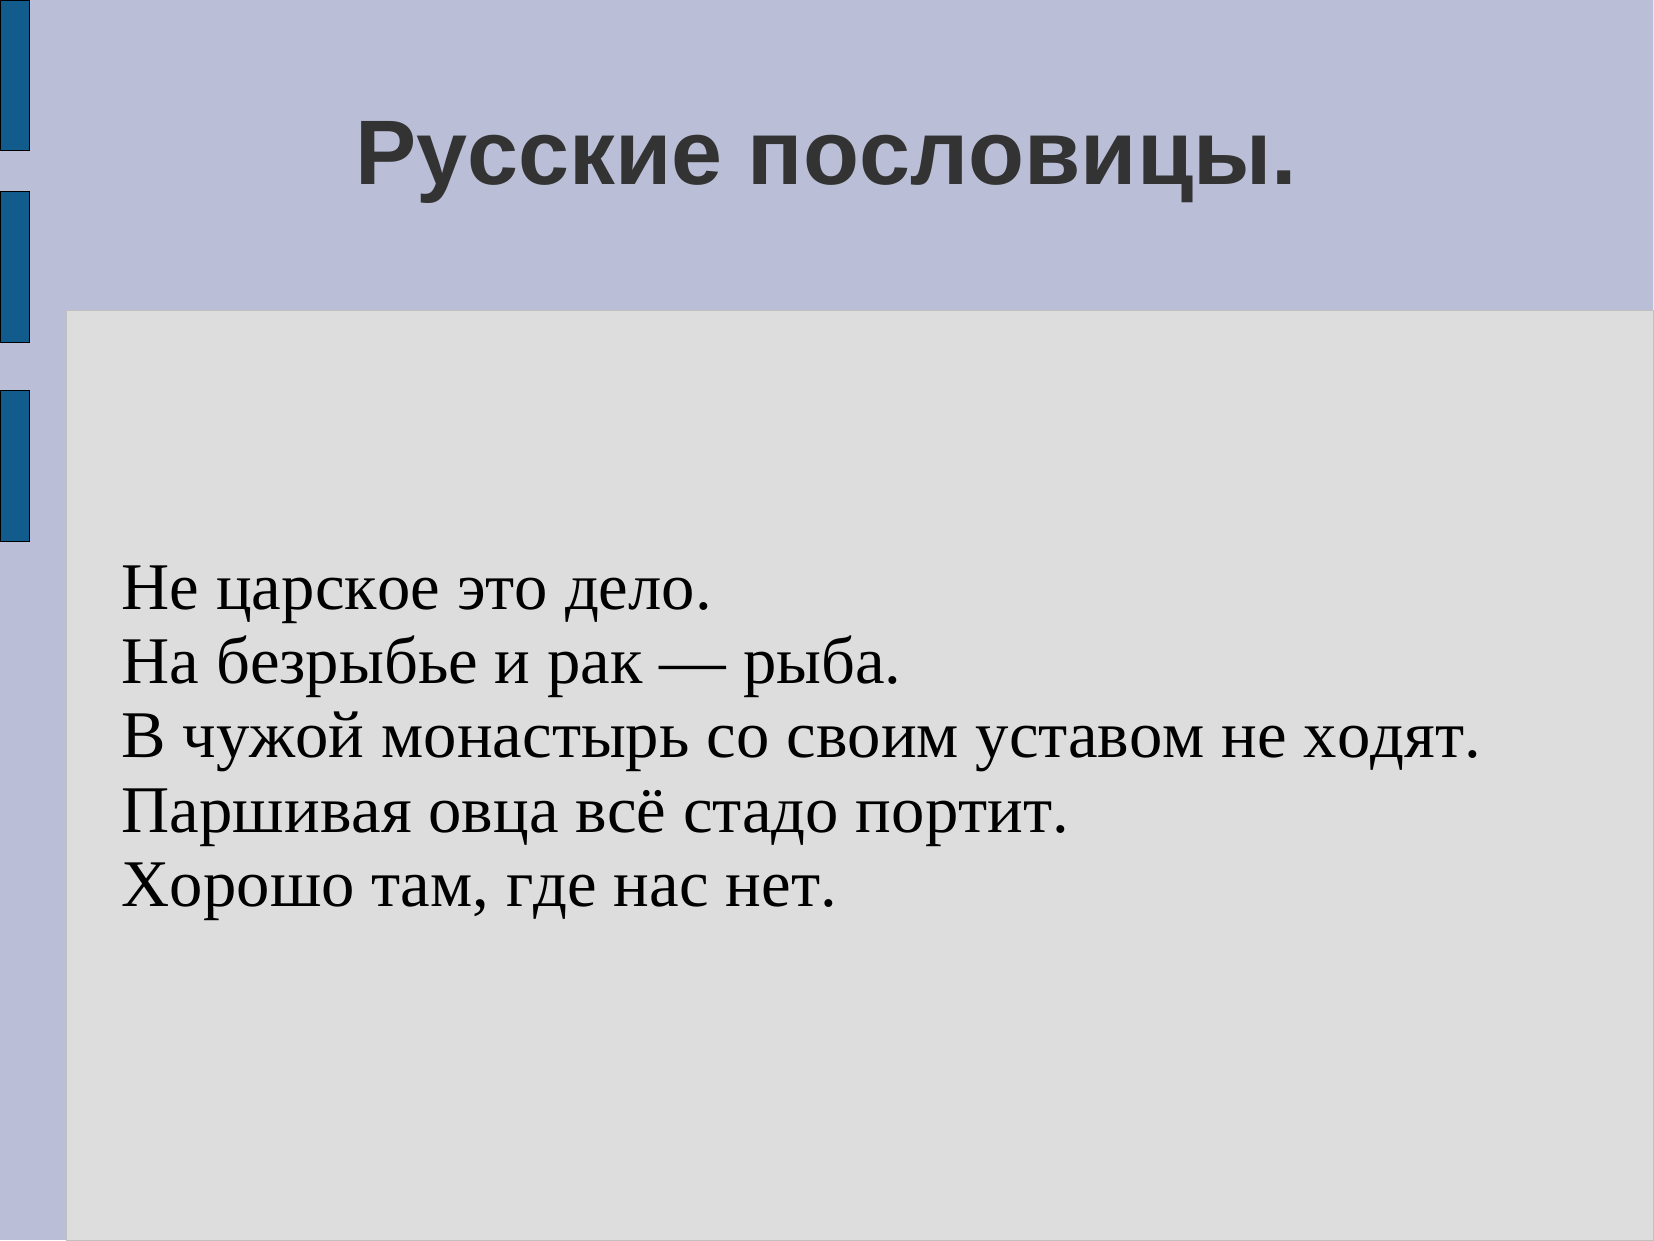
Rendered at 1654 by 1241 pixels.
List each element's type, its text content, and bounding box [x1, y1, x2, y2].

title Русские пословицы. [82, 56, 1571, 250]
subtitle Не царское это дело. На безрыбье и рак — рыба. В чужой монастырь со своим уставом не ходят. Паршивая овца всё стадо портит. Хорошо там, где нас нет. [121, 344, 1534, 1127]
